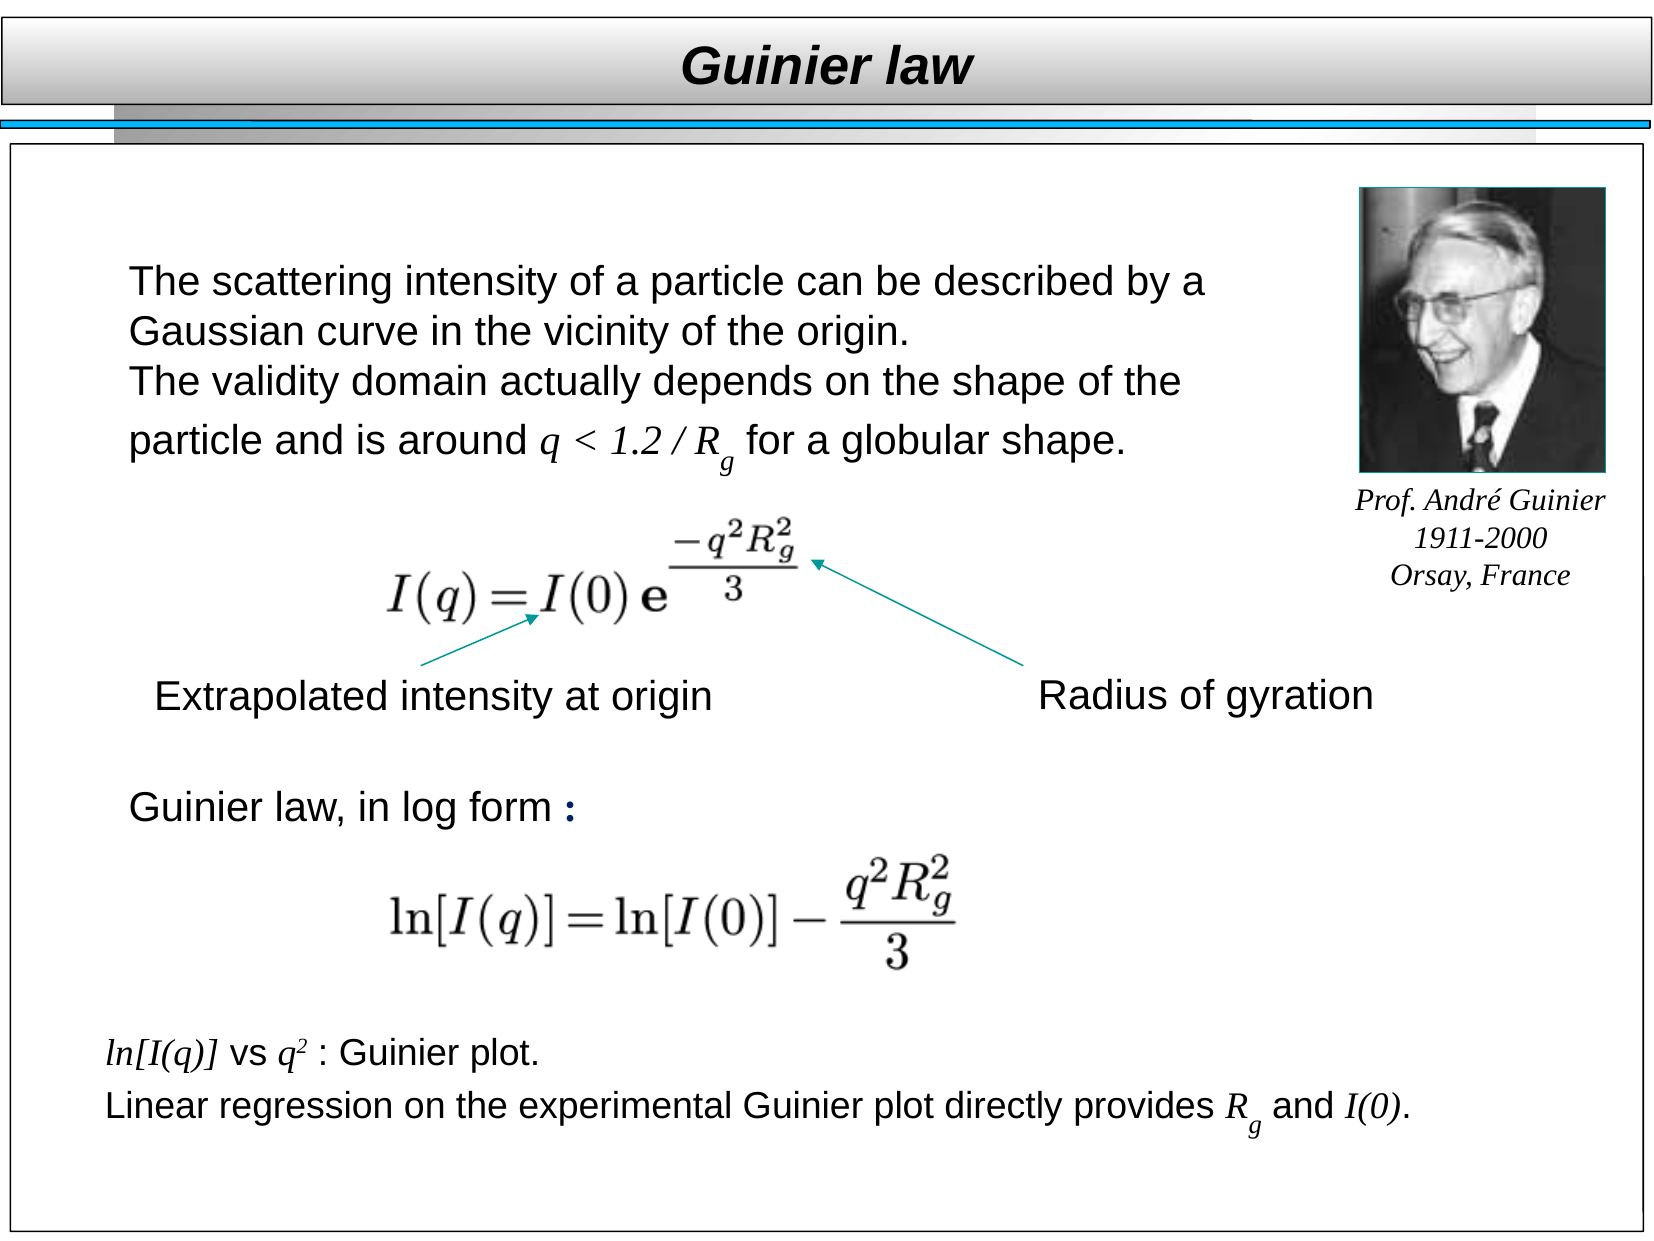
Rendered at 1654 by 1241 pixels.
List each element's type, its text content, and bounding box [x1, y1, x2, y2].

picture [345, 840, 1011, 1006]
text_box Prof. André Guinier 1911-2000 Orsay, France [1340, 472, 1622, 600]
picture [378, 509, 811, 645]
text_box Guinier law [1, 17, 1652, 105]
text_box Extrapolated intensity at origin [139, 661, 729, 727]
picture [1359, 187, 1606, 472]
text_box [0, 120, 1651, 129]
text_box ln[I(q)] vs q2 : Guinier plot. Linear regression on the experimental Guinier plot directly provides Rg and I(0). [90, 1020, 1532, 1147]
text_box Radius of gyration [1023, 660, 1390, 725]
text_box Guinier law, in log form : [113, 772, 1295, 838]
text_box The scattering intensity of a particle can be described by a Gaussian curve in the vicinity of the origin. The validity domain actually depends on the shape of the particle and is around q < 1.2 / Rg for a globular shape. [113, 246, 1295, 484]
